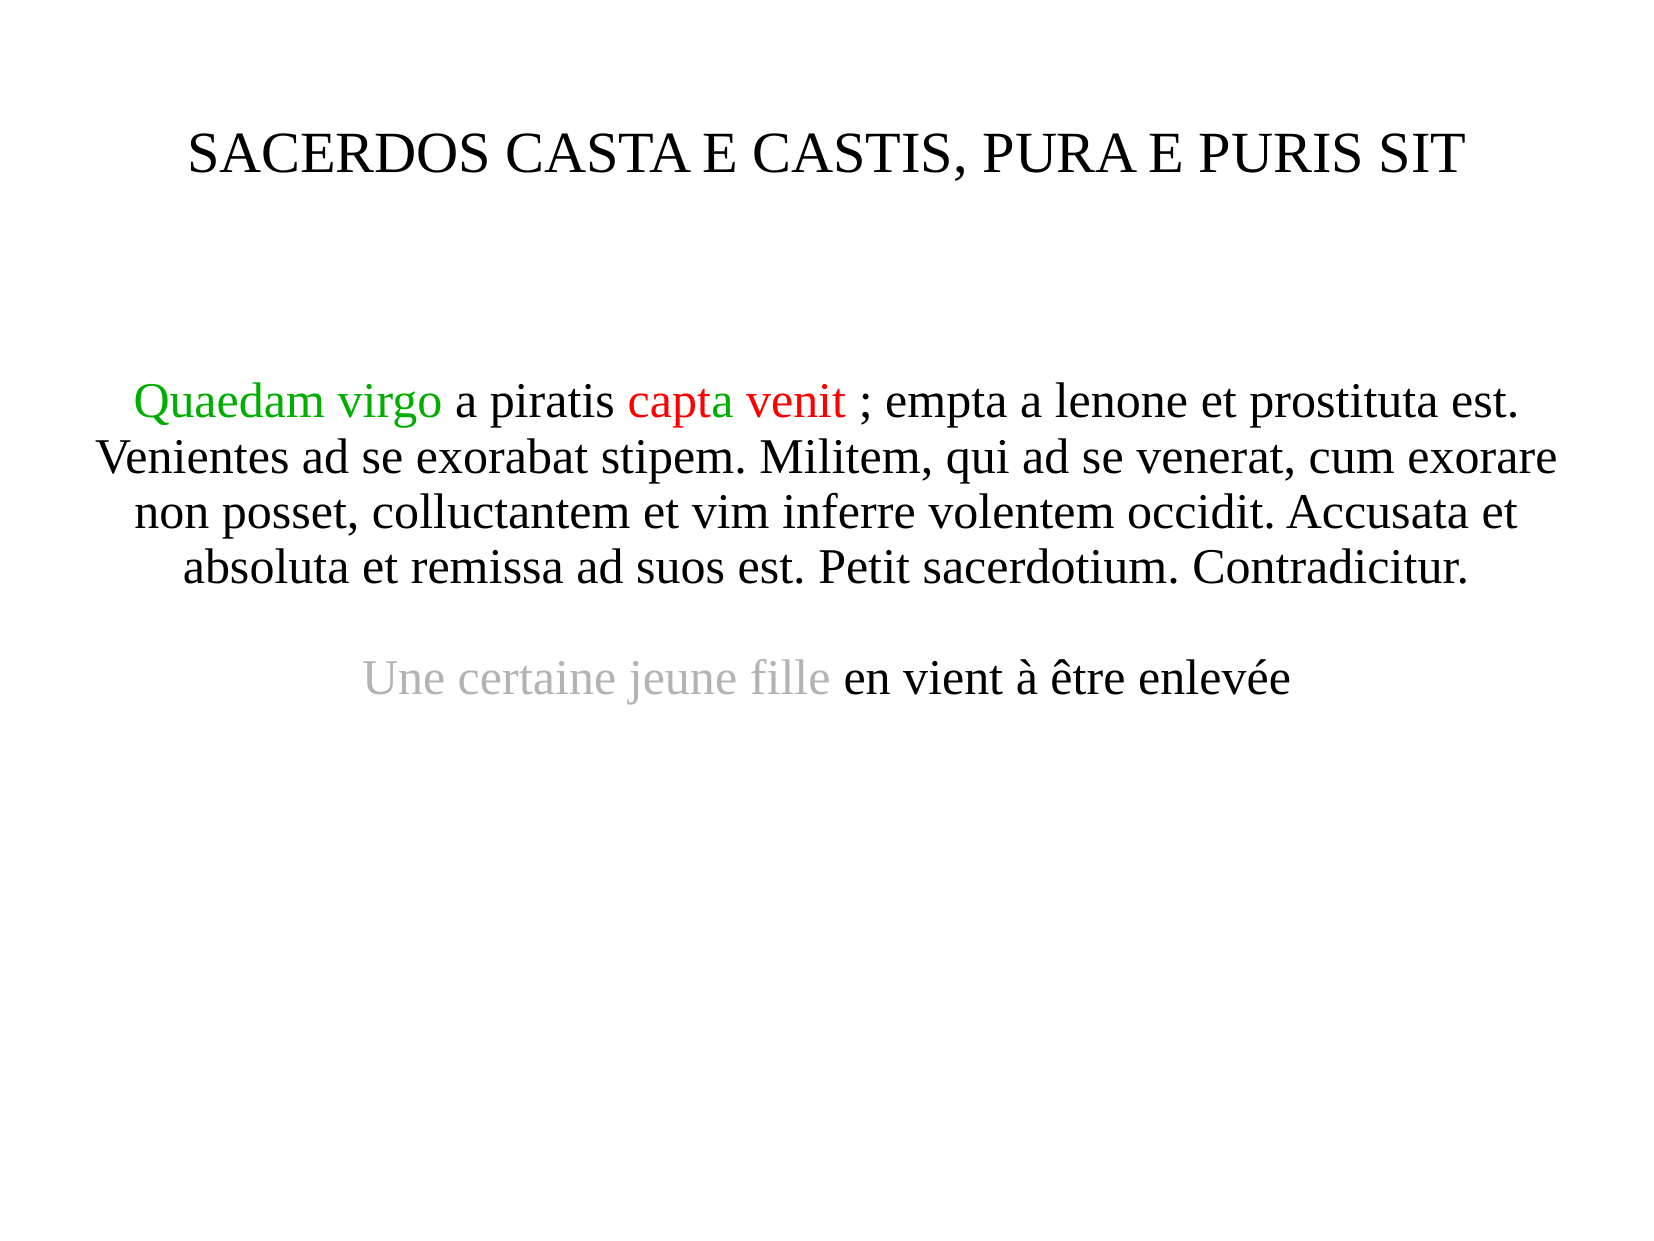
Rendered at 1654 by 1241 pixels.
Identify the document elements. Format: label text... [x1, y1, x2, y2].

title SACERDOS CASTA E CASTIS, PURA E PURIS SIT [82, 49, 1571, 257]
subtitle Quaedam virgo a piratis capta venit ; empta a lenone et prostituta est. Venientes ad se exorabat stipem. Militem, qui ad se venerat, cum exorare non posset, colluctantem et vim inferre volentem occidit. Accusata et absoluta et remissa ad suos est. Petit sacerdotium. Contradicitur. Une certaine jeune fille en vient à être enlevée [82, 290, 1571, 1010]
